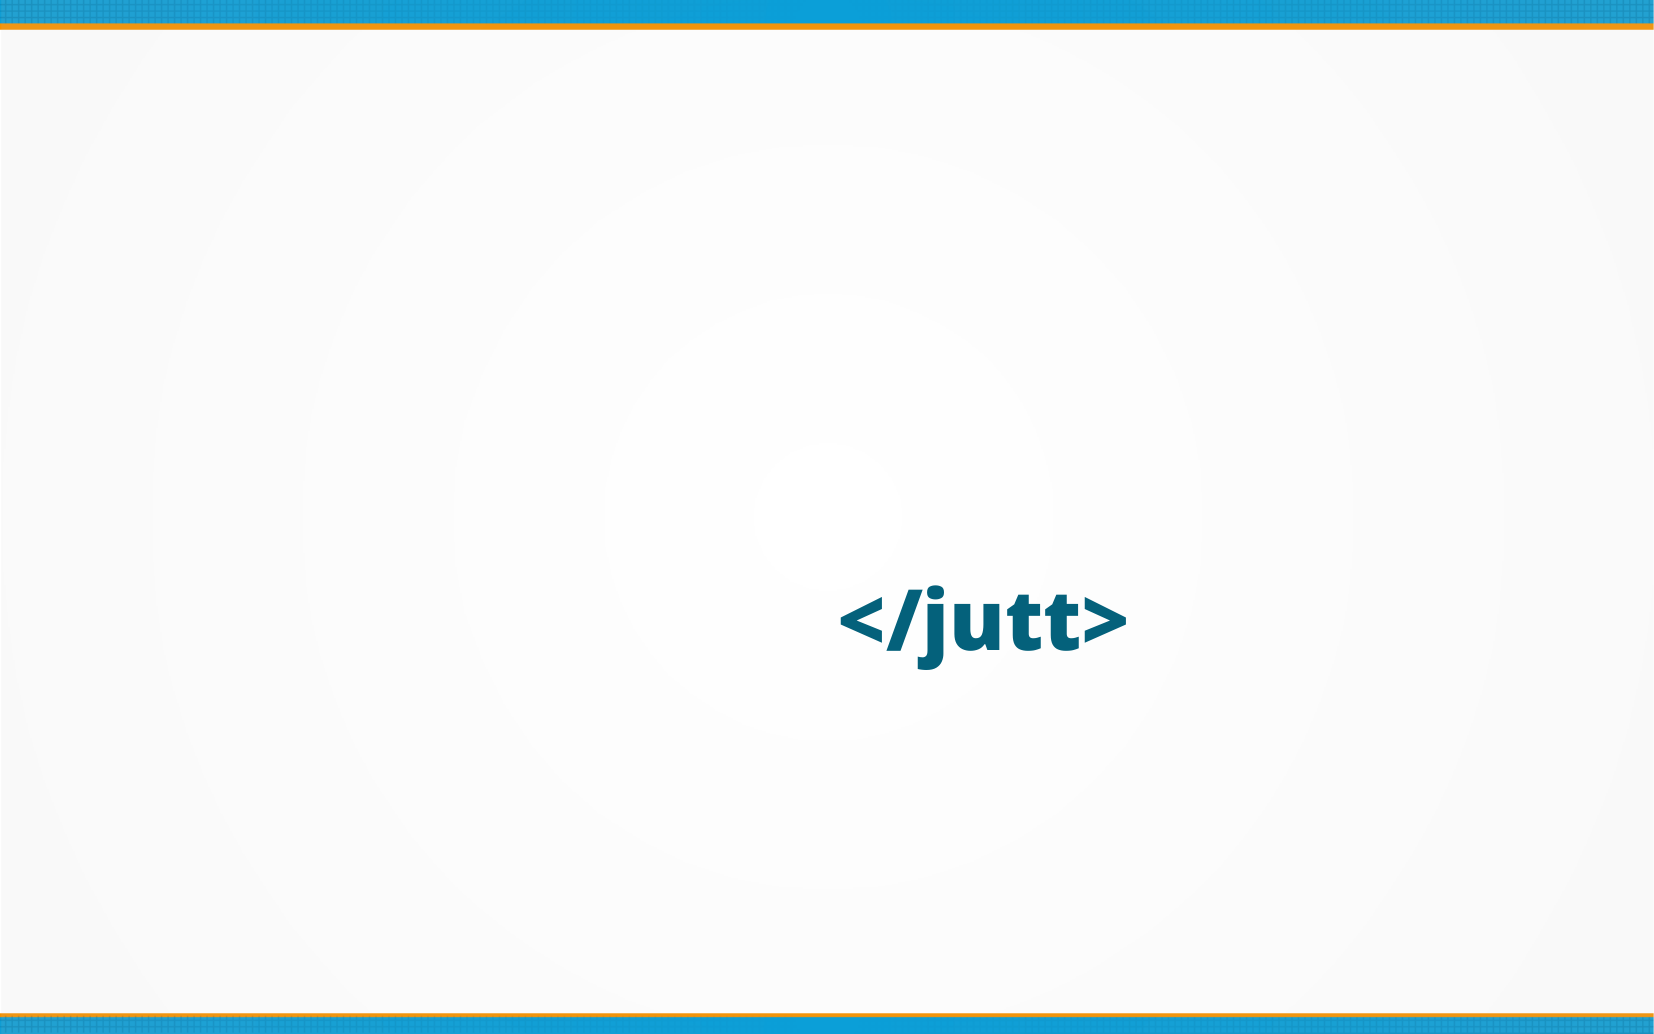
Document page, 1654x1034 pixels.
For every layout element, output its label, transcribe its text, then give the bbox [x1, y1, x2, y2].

picture [0, 0, 1654, 1034]
subtitle </jutt> [98, 138, 1654, 1034]
